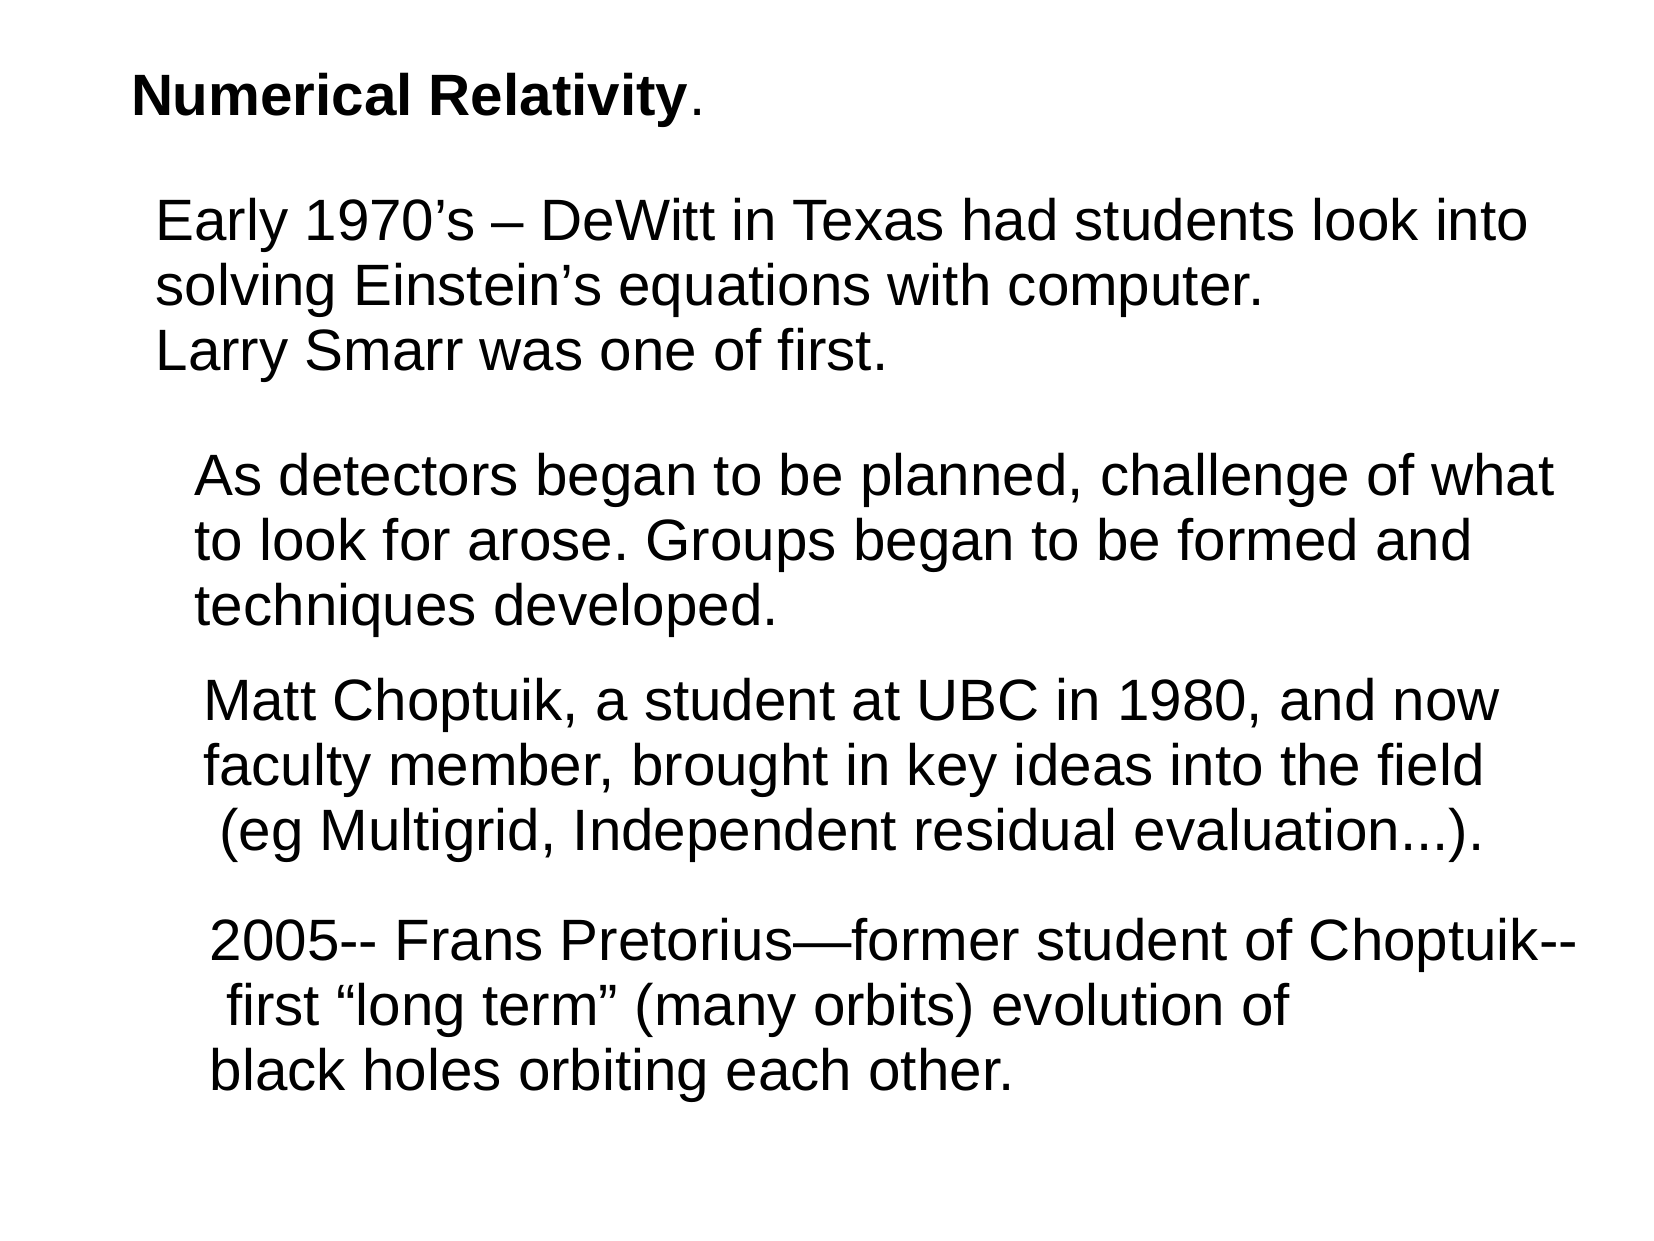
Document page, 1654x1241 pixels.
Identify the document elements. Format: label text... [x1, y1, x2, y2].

text_box Matt Choptuik, a student at UBC in 1980, and now faculty member, brought in key ideas into the field (eg Multigrid, Independent residual evaluation...). [188, 660, 1533, 871]
text_box As detectors began to be planned, challenge of what to look for arose. Groups began to be formed and techniques developed. [180, 435, 1588, 645]
text_box Early 1970’s – DeWitt in Texas had students look into solving Einstein’s equations with computer. Larry Smarr was one of first. [140, 180, 1546, 391]
text_box 2005-- Frans Pretorius—former student of Choptuik-- first “long term” (many orbits) evolution of black holes orbiting each other. [195, 900, 1595, 1110]
text_box Numerical Relativity. [116, 55, 737, 136]
